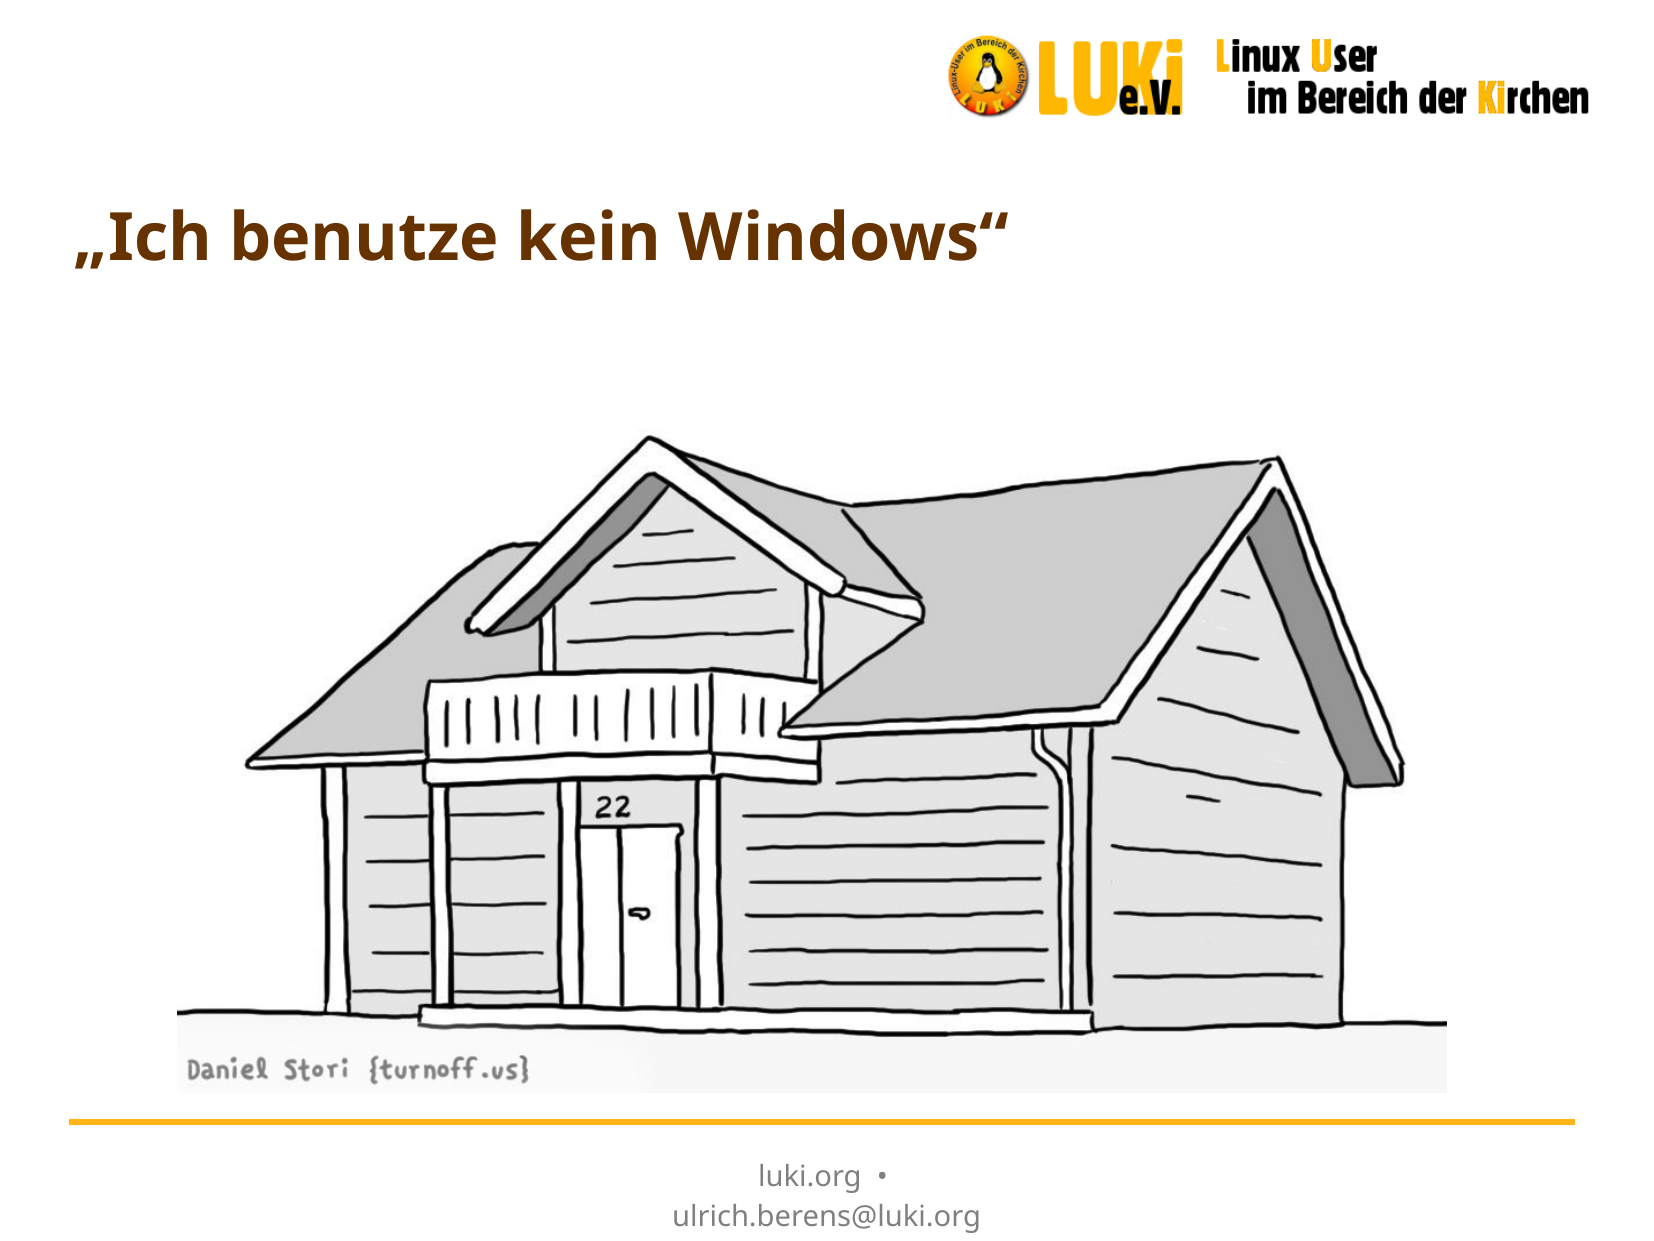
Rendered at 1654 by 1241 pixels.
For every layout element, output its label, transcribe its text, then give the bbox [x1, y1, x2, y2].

picture [944, 29, 1595, 126]
picture [177, 265, 1447, 1093]
text_box „Ich benutze kein Windows“ [59, 181, 1625, 354]
text_box luki.org • ulrich.berens@luki.org [590, 1144, 1063, 1201]
